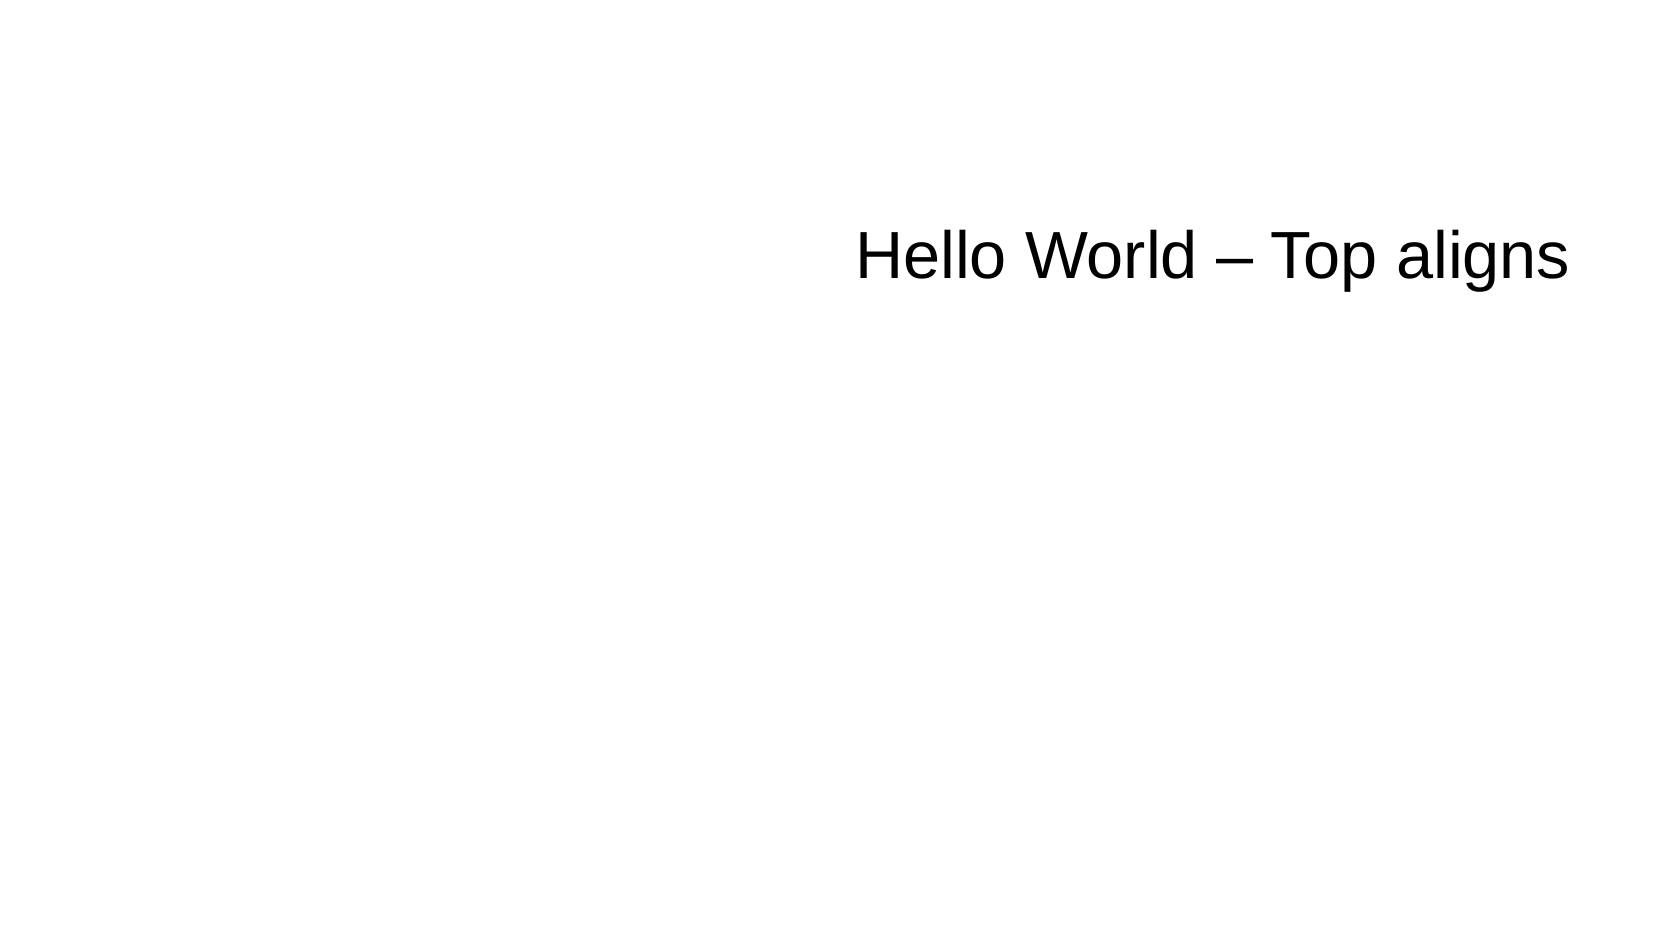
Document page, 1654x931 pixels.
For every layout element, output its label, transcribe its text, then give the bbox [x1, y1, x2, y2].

list Hello World – Top aligns [82, 217, 1571, 758]
